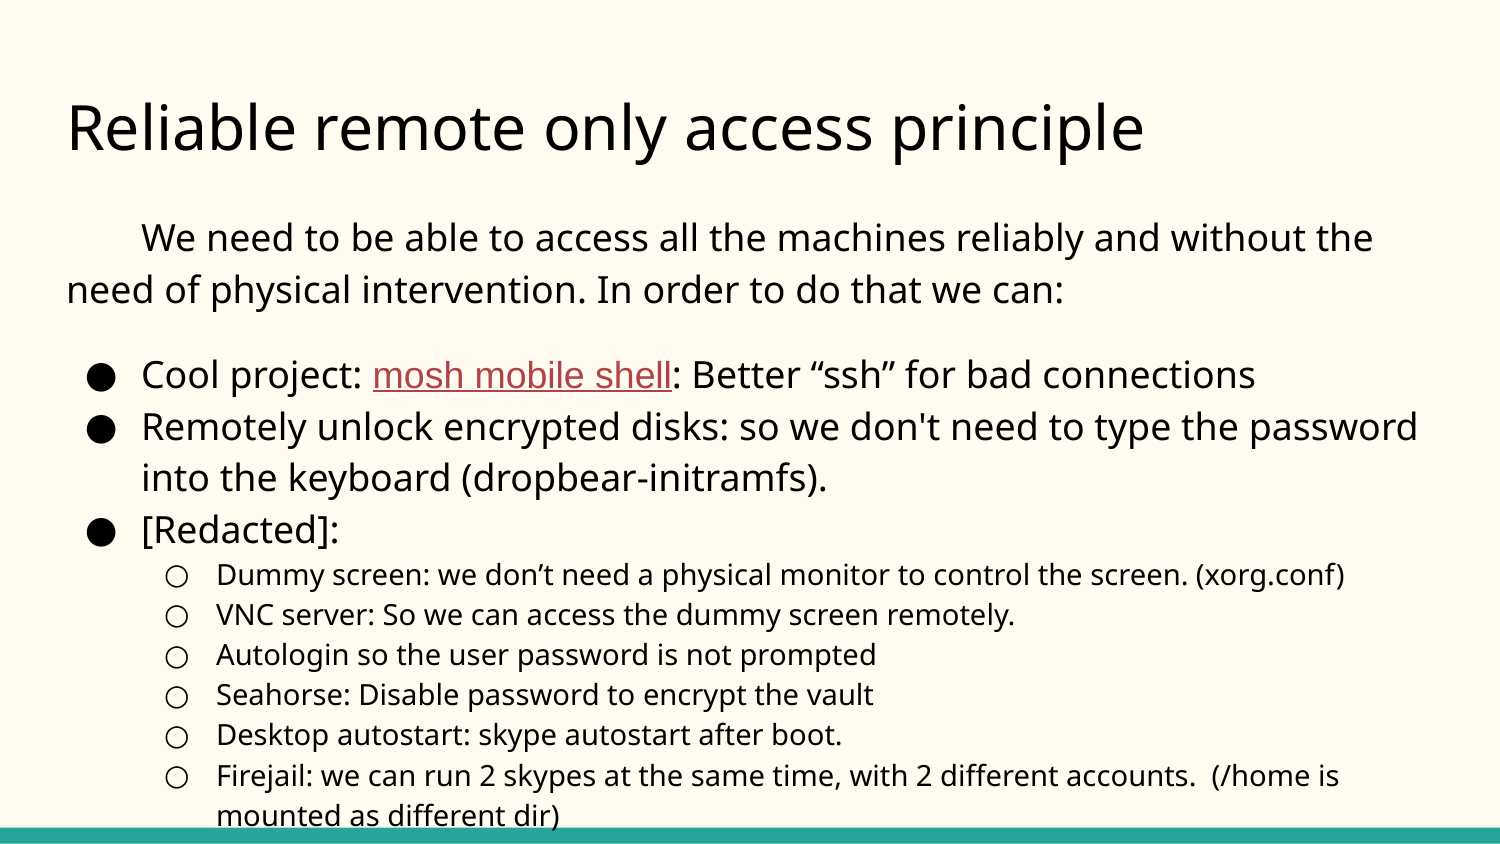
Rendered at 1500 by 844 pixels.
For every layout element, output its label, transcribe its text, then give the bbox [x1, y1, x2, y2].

list We need to be able to access all the machines reliably and without the need of physical intervention. In order to do that we can: Cool project: mosh mobile shell: Better “ssh” for bad connections Remotely unlock encrypted disks: so we don't need to type the password into the keyboard (dropbear-initramfs). [Redacted]: Dummy screen: we don’t need a physical monitor to control the screen. (xorg.conf) VNC server: So we can access the dummy screen remotely. Autologin so the user password is not prompted Seahorse: Disable password to encrypt the vault Desktop autostart: skype autostart after boot. Firejail: we can run 2 skypes at the same time, with 2 different accounts. (/home is mounted as different dir) [51, 192, 1449, 815]
title Reliable remote only access principle [51, 72, 1449, 174]
